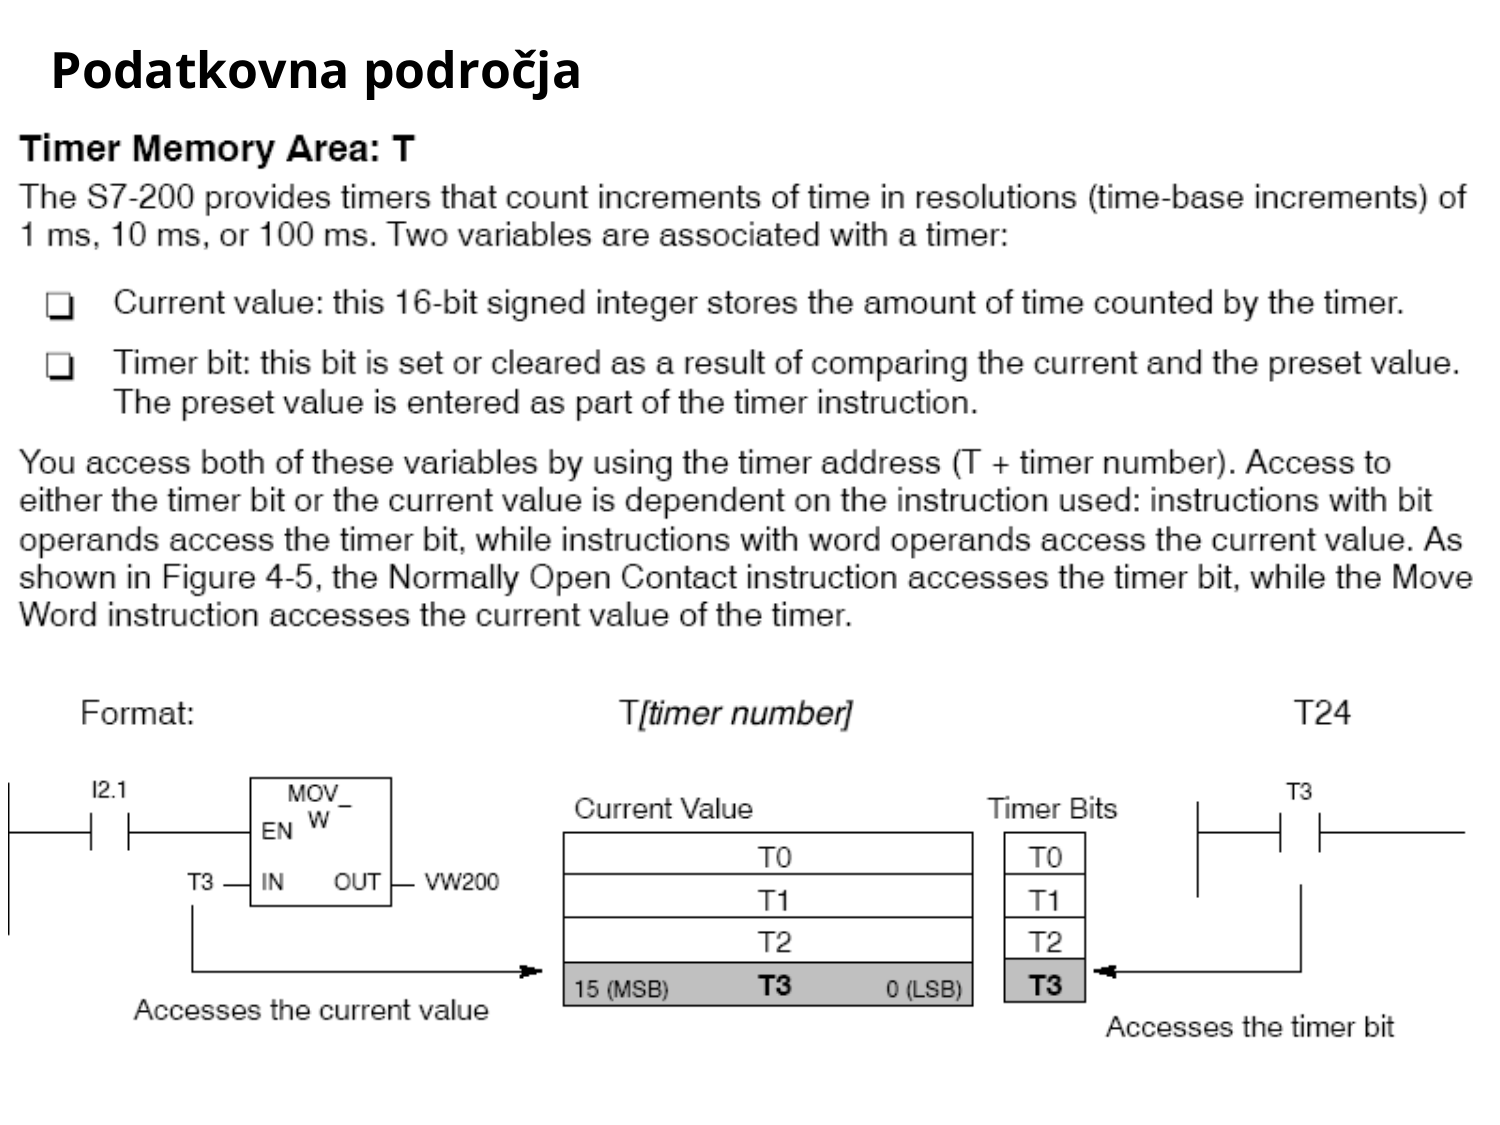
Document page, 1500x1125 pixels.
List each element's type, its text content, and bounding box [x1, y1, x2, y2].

picture [8, 674, 1488, 1041]
picture [11, 124, 1488, 634]
text_box Podatkovna področja [35, 30, 598, 106]
